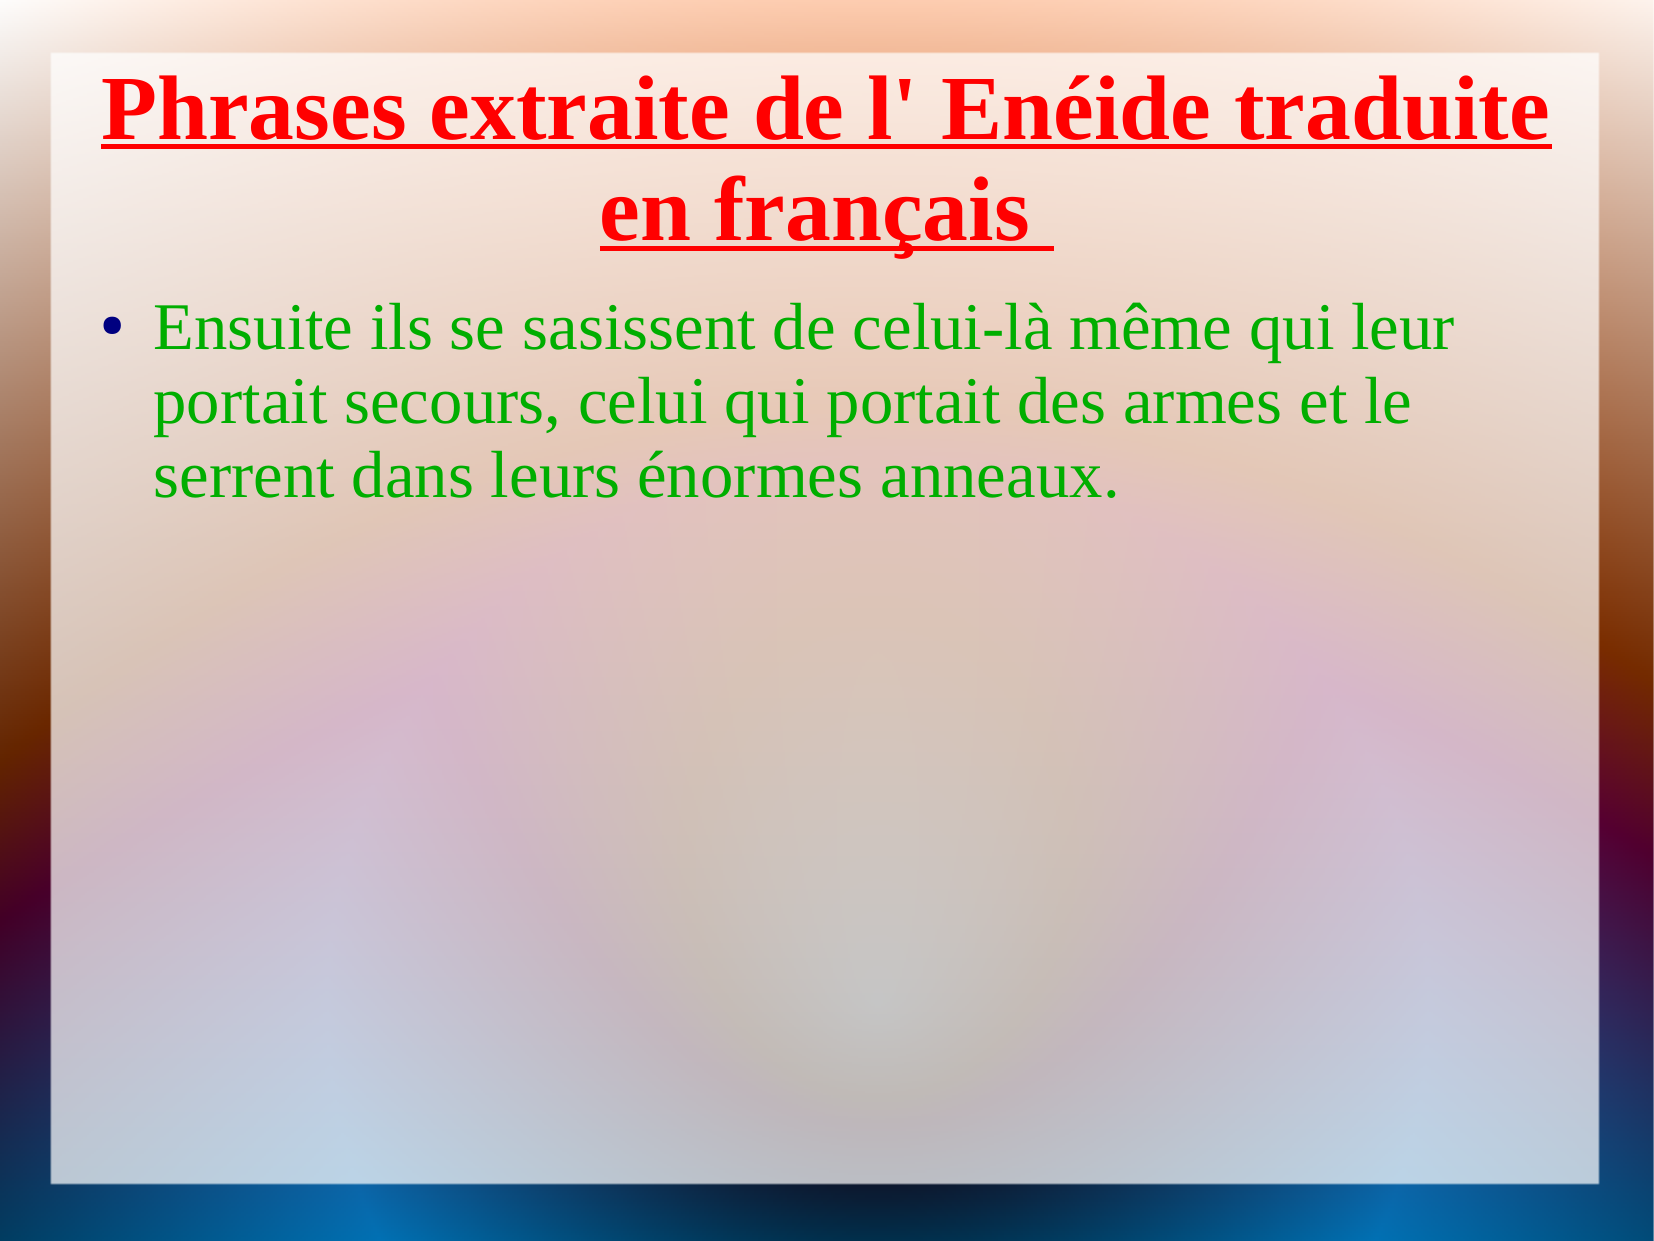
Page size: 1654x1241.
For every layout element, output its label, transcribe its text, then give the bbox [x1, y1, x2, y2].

title Phrases extraite de l' Enéide traduite en français [82, 55, 1571, 263]
picture [0, 0, 1654, 1241]
list Ensuite ils se sasissent de celui-là même qui leur portait secours, celui qui portait des armes et le serrent dans leurs énormes anneaux. [82, 290, 1571, 1109]
